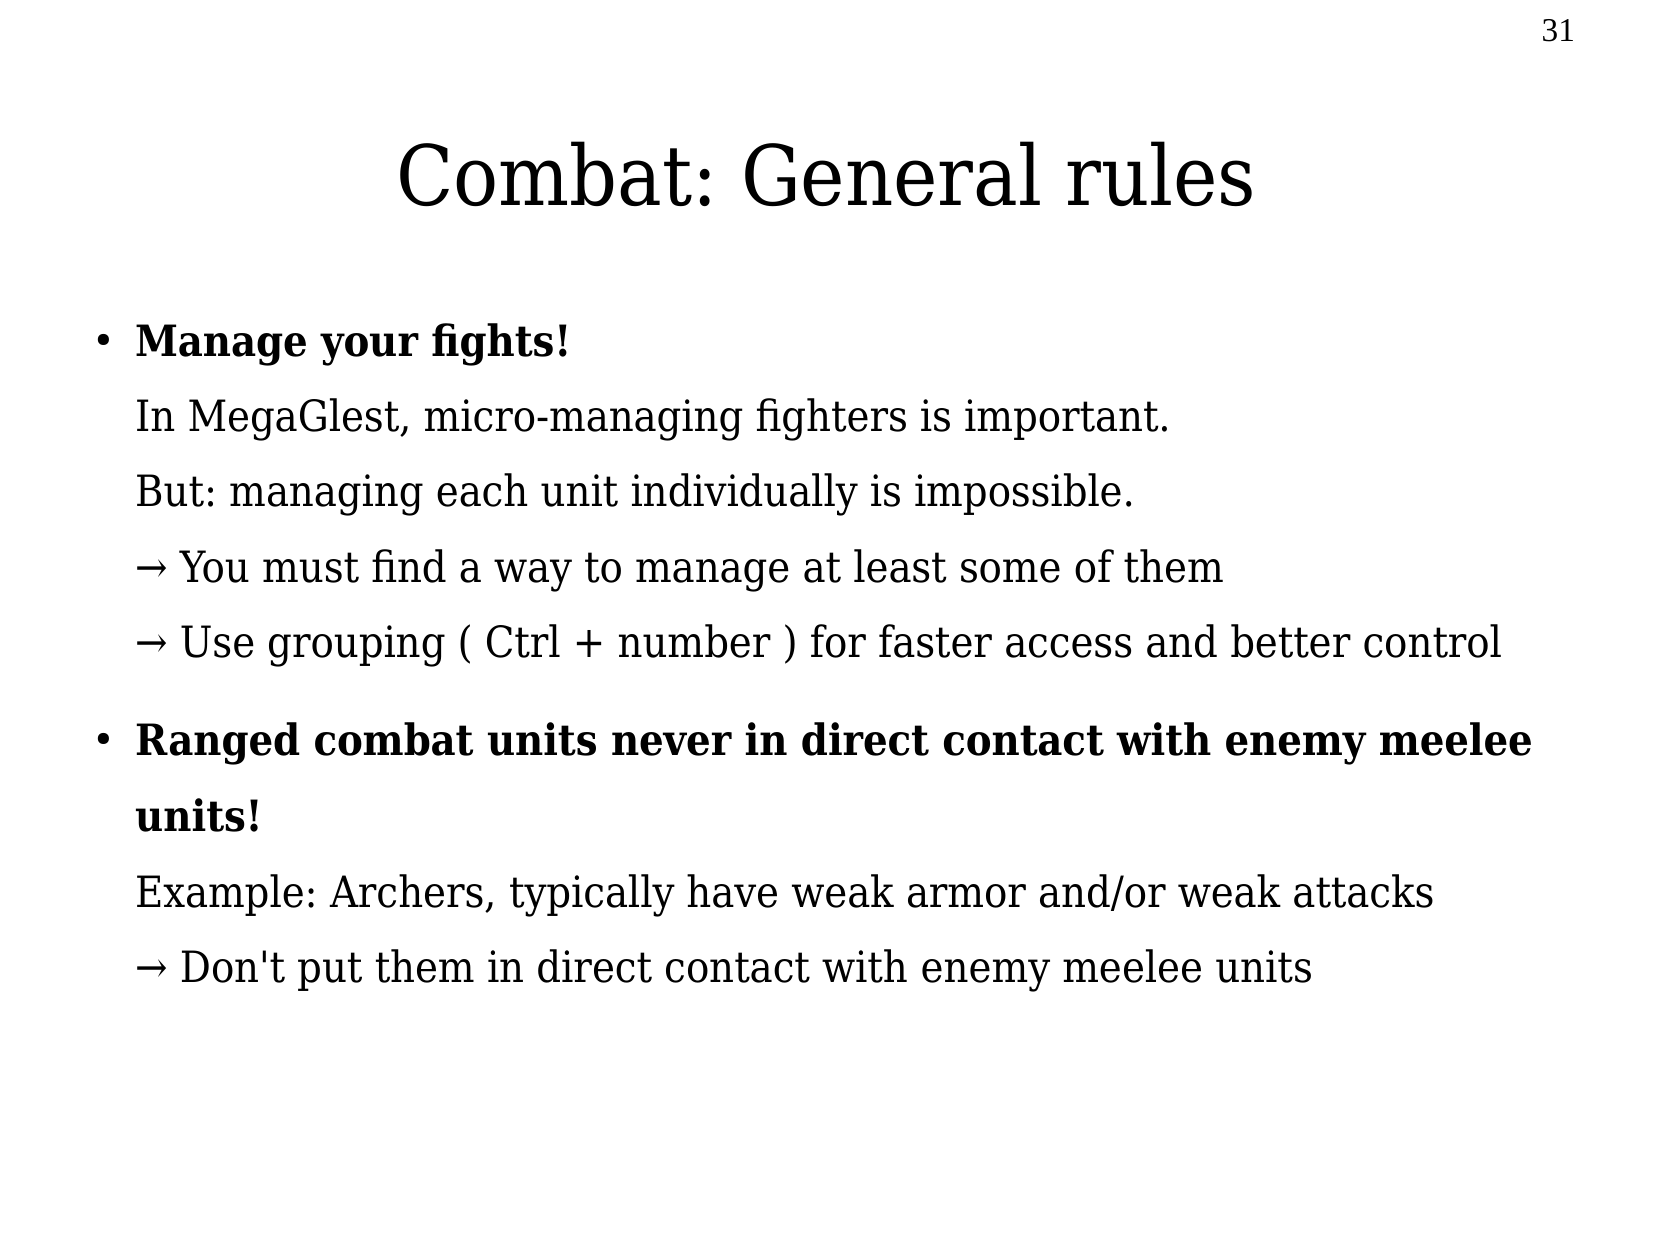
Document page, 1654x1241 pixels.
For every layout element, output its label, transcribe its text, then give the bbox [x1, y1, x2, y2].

list Manage your fights! In MegaGlest, micro-managing fighters is important. But: managing each unit individually is impossible. → You must find a way to manage at least some of them → Use grouping ( Ctrl + number ) for faster access and better control Ranged combat units never in direct contact with enemy meelee units! Example: Archers, typically have weak armor and/or weak attacks → Don't put them in direct contact with enemy meelee units [82, 290, 1538, 1010]
title Combat: General rules [82, 49, 1571, 257]
